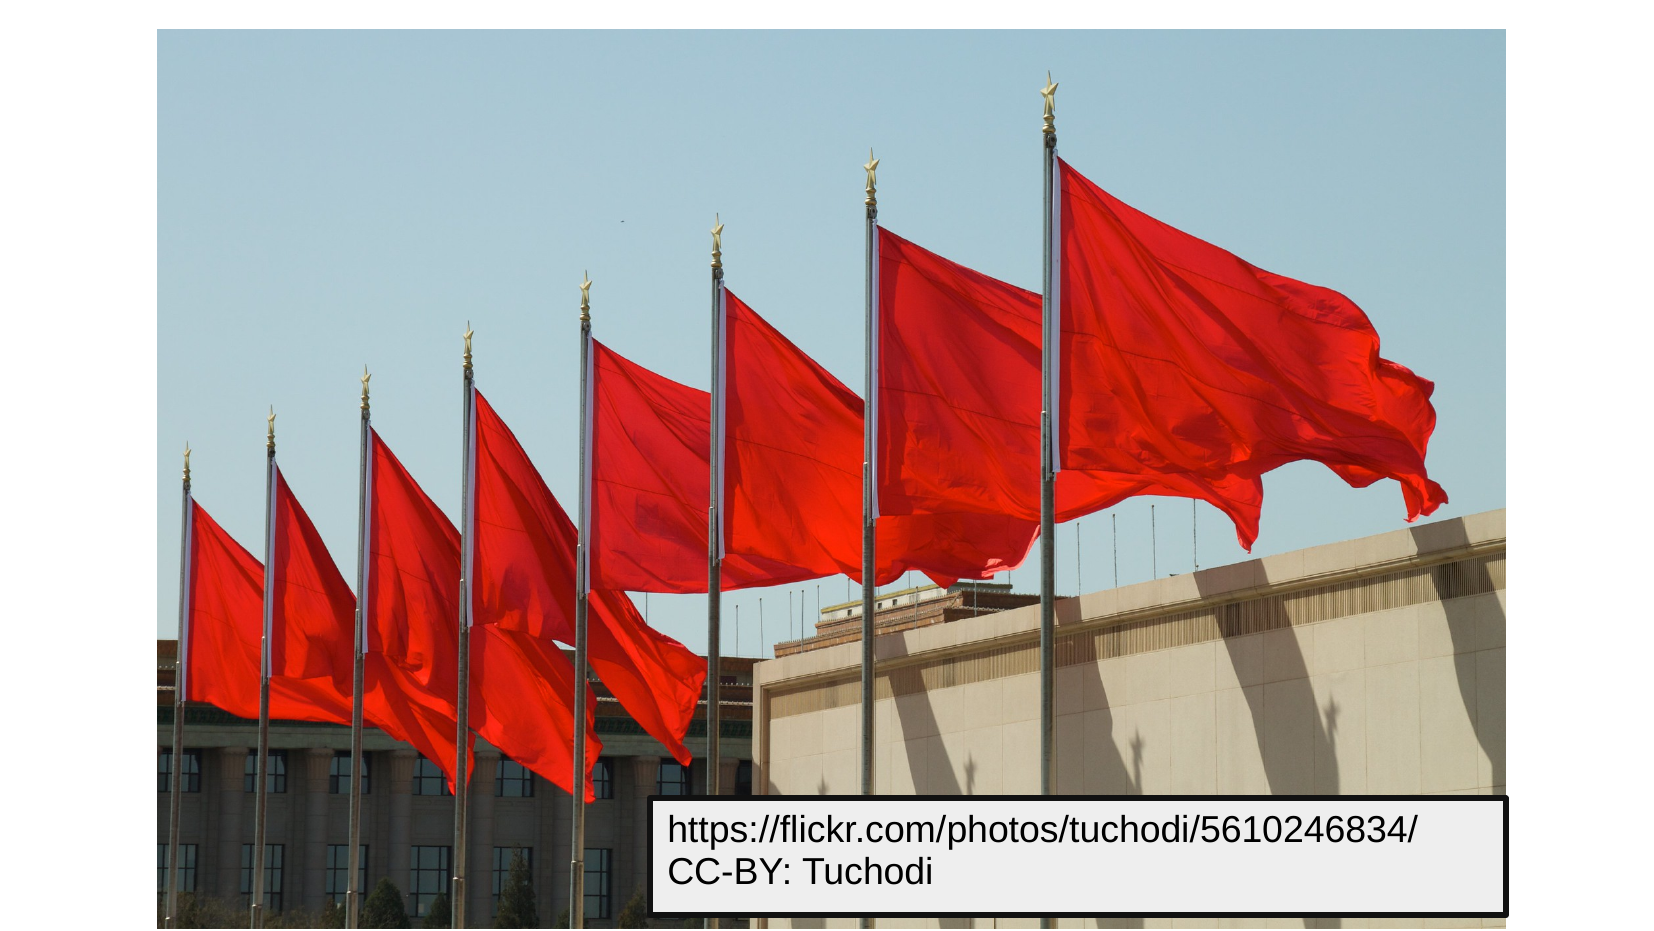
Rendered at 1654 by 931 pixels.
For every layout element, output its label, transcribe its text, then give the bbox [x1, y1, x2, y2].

picture [157, 29, 1506, 929]
text_box https://flickr.com/photos/tuchodi/5610246834/ CC-BY: Tuchodi [649, 798, 1506, 916]
